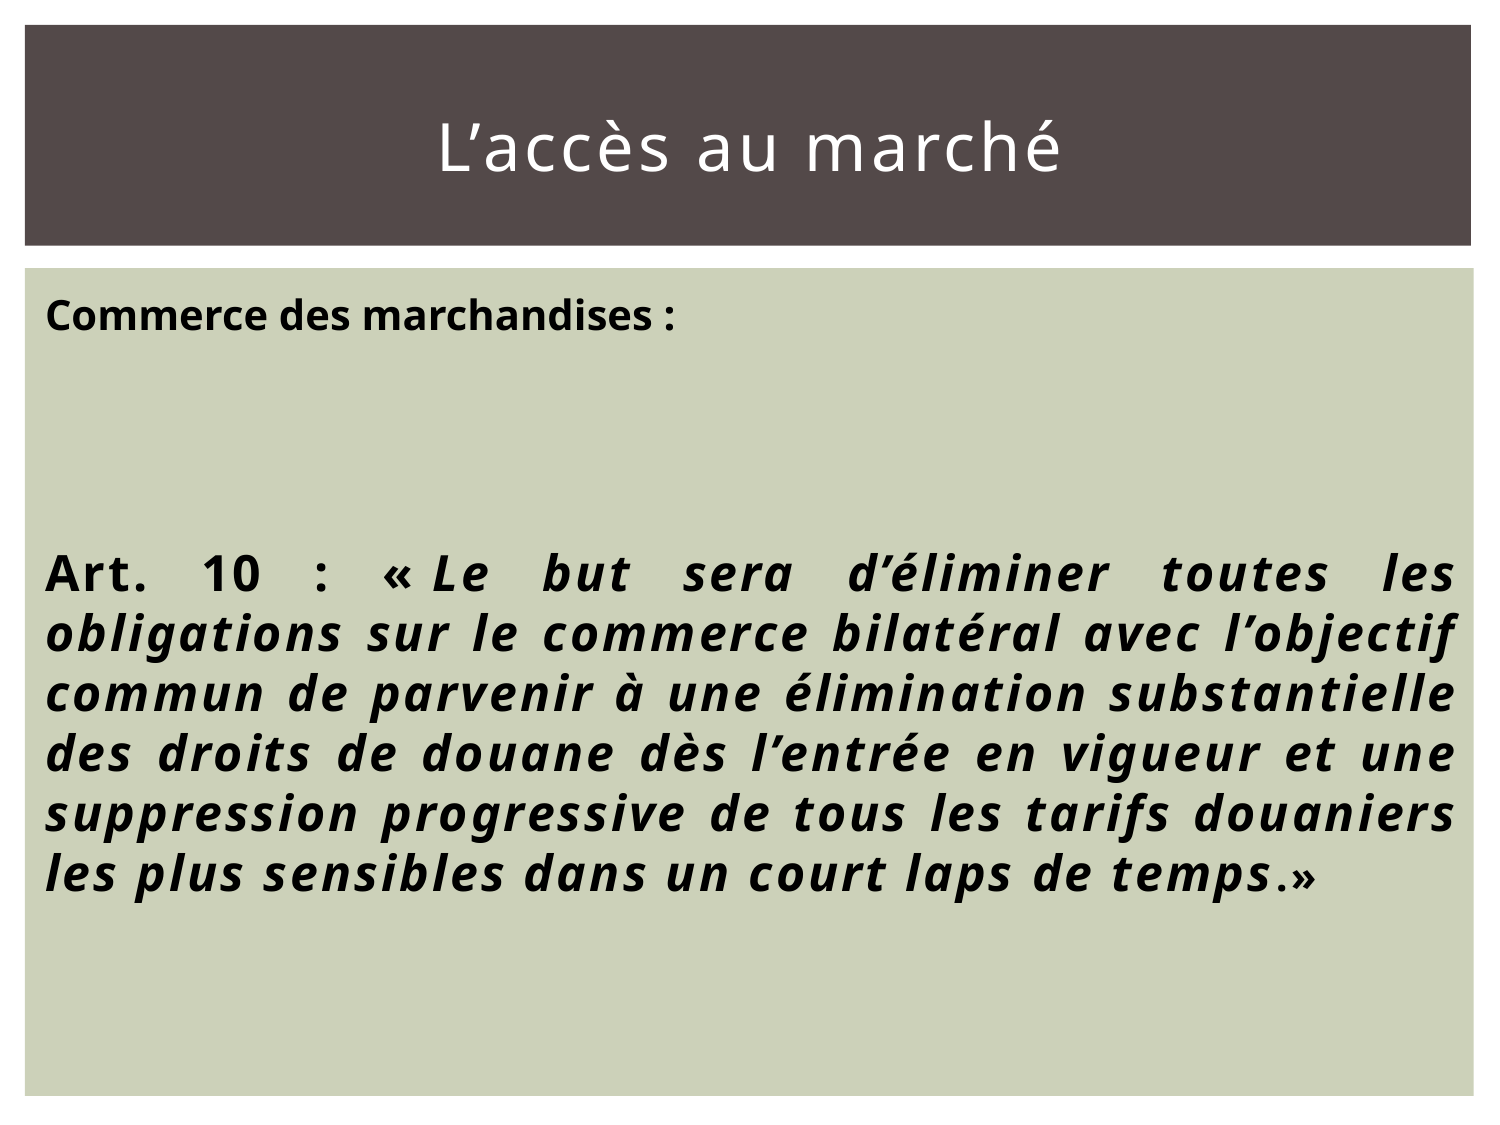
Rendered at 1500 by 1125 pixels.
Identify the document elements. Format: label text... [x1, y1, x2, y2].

title L’accès au marché [62, 58, 1438, 232]
list Art. 10 : « Le but sera d’éliminer toutes les obligations sur le commerce bilatéral avec l’objectif commun de parvenir à une élimination substantielle des droits de douane dès l’entrée en vigueur et une suppression progressive de tous les tarifs douaniers les plus sensibles dans un court laps de temps.» [30, 375, 1475, 1043]
text_box Commerce des marchandises : [30, 281, 749, 347]
